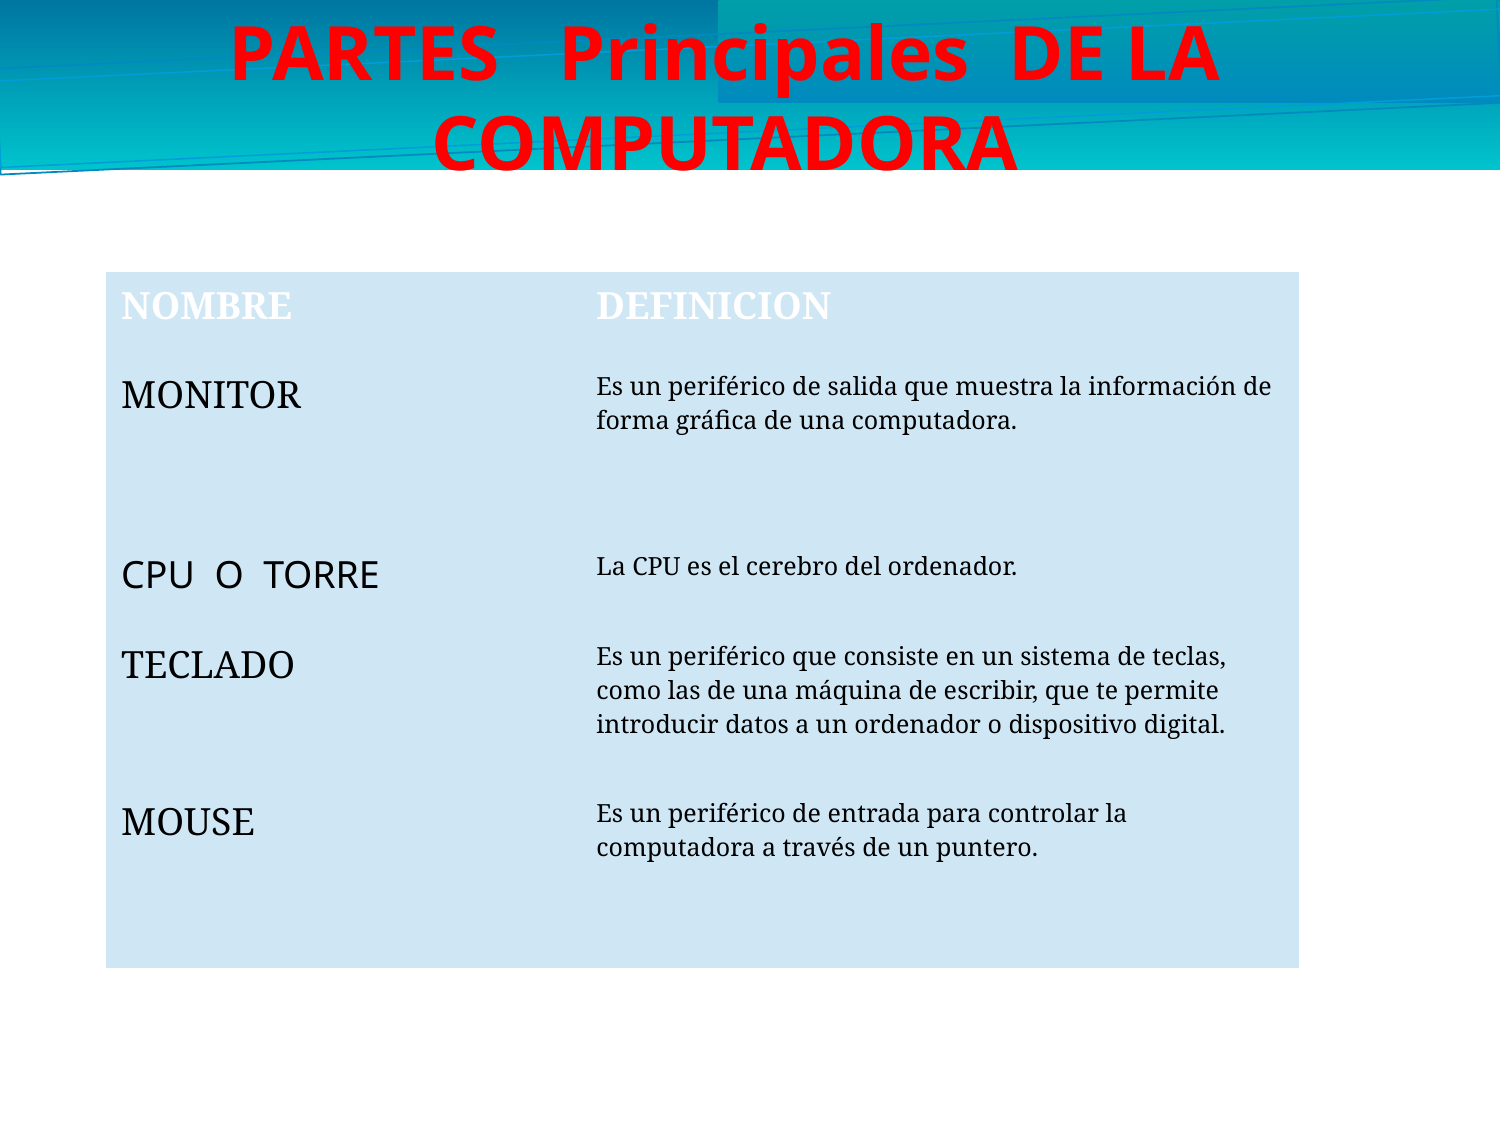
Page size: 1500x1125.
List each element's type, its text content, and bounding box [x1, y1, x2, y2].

text_box PARTES Principales DE LA COMPUTADORA [82, 70, 1371, 186]
table_cell MOUSE [106, 788, 582, 968]
table_cell MONITOR [106, 361, 582, 541]
table_cell CPU O TORRE [106, 541, 582, 631]
table_cell Es un periférico de salida que muestra la información de forma gráfica de una computadora. [582, 361, 1299, 541]
table_header DEFINICION [582, 272, 1299, 361]
table_cell La CPU es el cerebro del ordenador. [582, 541, 1299, 631]
table_header NOMBRE [106, 272, 582, 361]
table_cell TECLADO [106, 631, 582, 788]
table_cell Es un periférico de entrada para controlar la computadora a través de un puntero. [582, 788, 1299, 968]
table_cell Es un periférico que consiste en un sistema de teclas, como las de una máquina de escribir, que te permite introducir datos a un ordenador o dispositivo digital. [582, 631, 1299, 788]
